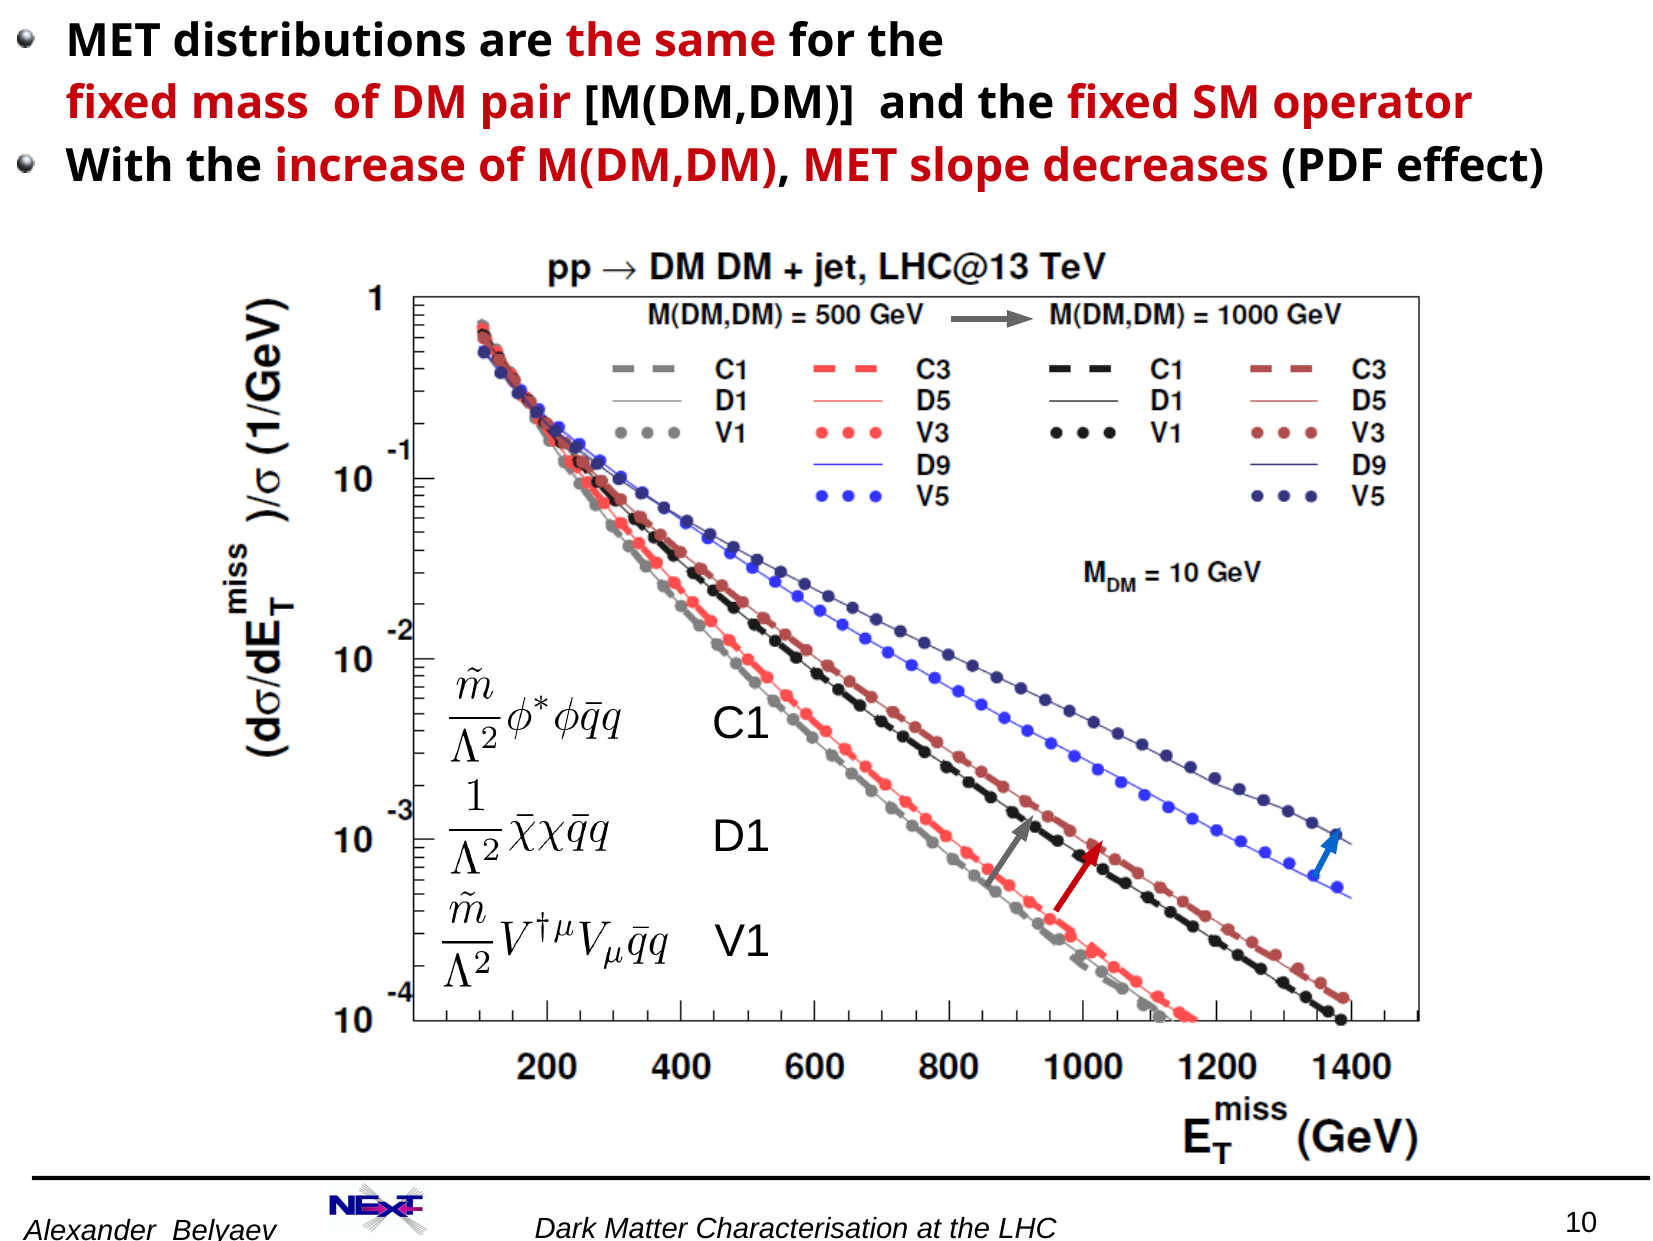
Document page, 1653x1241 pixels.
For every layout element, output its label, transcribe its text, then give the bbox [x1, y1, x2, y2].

text_box MET distributions are the same for the fixed mass of DM pair [M(DM,DM)] and the fixed SM operator With the increase of M(DM,DM), MET slope decreases (PDF effect) [0, 7, 1642, 199]
picture [327, 1181, 429, 1236]
text_box C1 [697, 685, 786, 755]
picture [212, 247, 1453, 1164]
text_box D1 [697, 798, 786, 869]
text_box V1 [699, 903, 786, 974]
